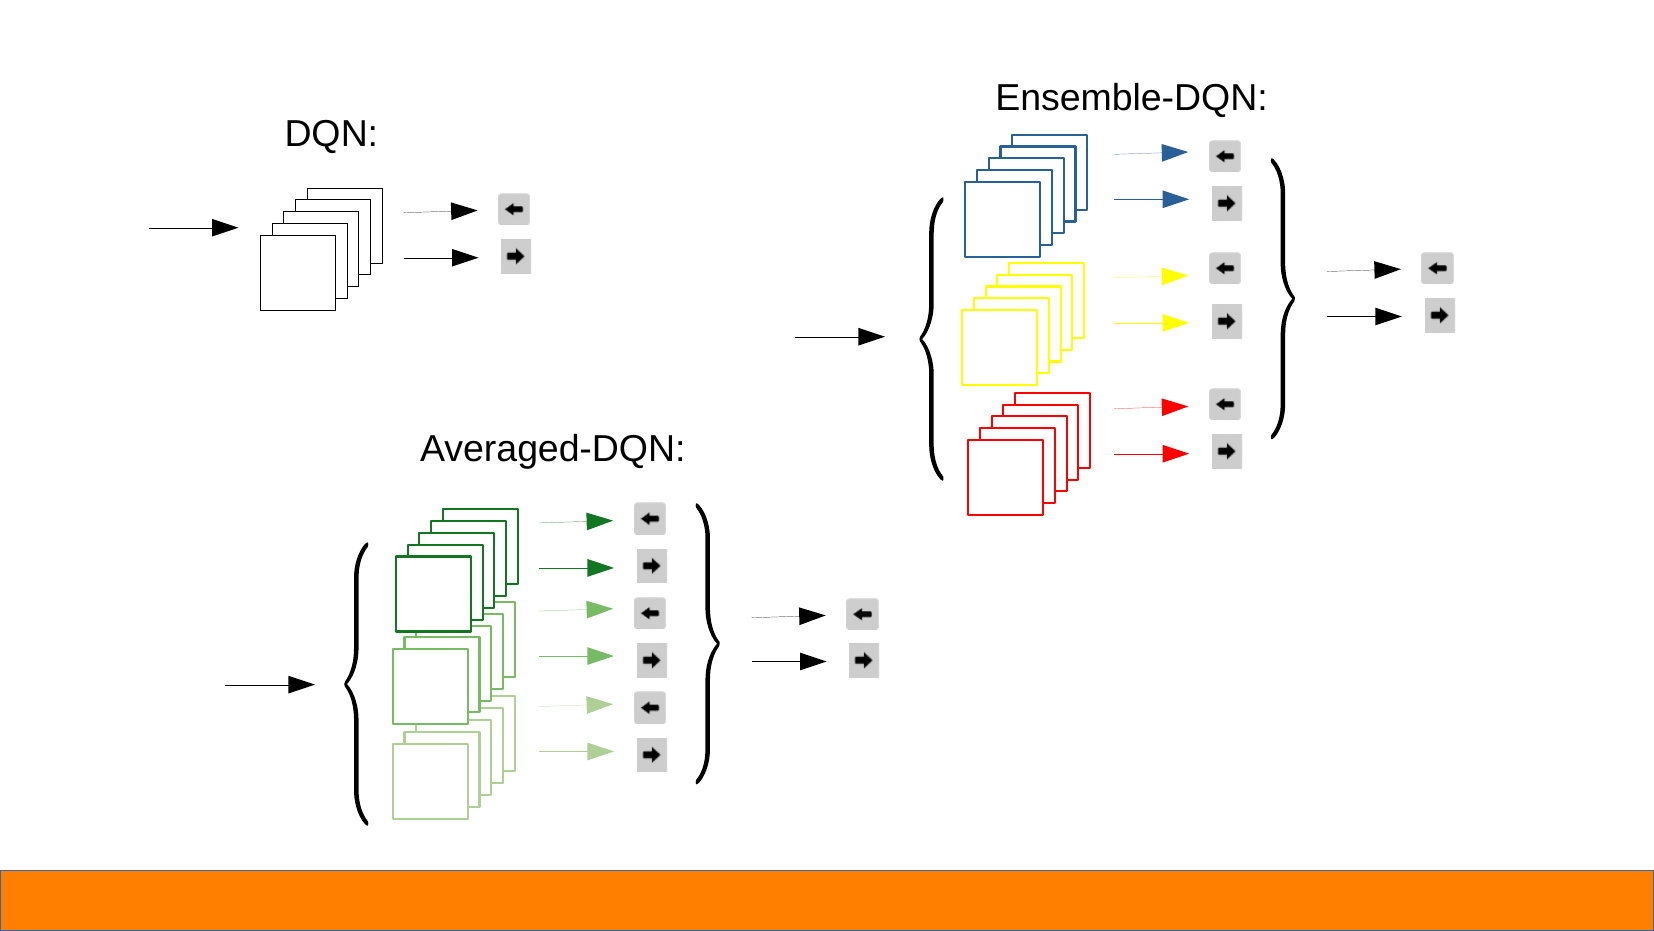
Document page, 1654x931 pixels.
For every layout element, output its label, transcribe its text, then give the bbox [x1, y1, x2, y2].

picture [1420, 251, 1455, 284]
text_box Averaged-DQN: [405, 420, 706, 519]
text_box [260, 188, 383, 311]
picture [637, 643, 668, 678]
picture [337, 542, 376, 826]
picture [1212, 304, 1243, 339]
text_box [965, 134, 1088, 257]
text_box Ensemble-DQN: [980, 69, 1291, 168]
picture [633, 690, 667, 724]
picture [1425, 298, 1456, 333]
picture [1212, 186, 1243, 221]
text_box [962, 262, 1085, 386]
picture [689, 503, 727, 785]
text_box [967, 392, 1091, 516]
picture [633, 596, 667, 629]
text_box DQN: [269, 104, 525, 162]
picture [637, 549, 668, 583]
picture [845, 597, 880, 631]
text_box [392, 509, 519, 819]
picture [637, 738, 668, 772]
picture [1212, 434, 1243, 469]
picture [1208, 251, 1242, 284]
picture [912, 197, 951, 481]
picture [501, 239, 532, 274]
picture [633, 501, 667, 535]
picture [1208, 139, 1242, 172]
picture [1264, 158, 1302, 440]
picture [849, 643, 880, 678]
picture [497, 192, 531, 226]
text_box [0, 870, 1654, 931]
picture [1208, 387, 1242, 420]
